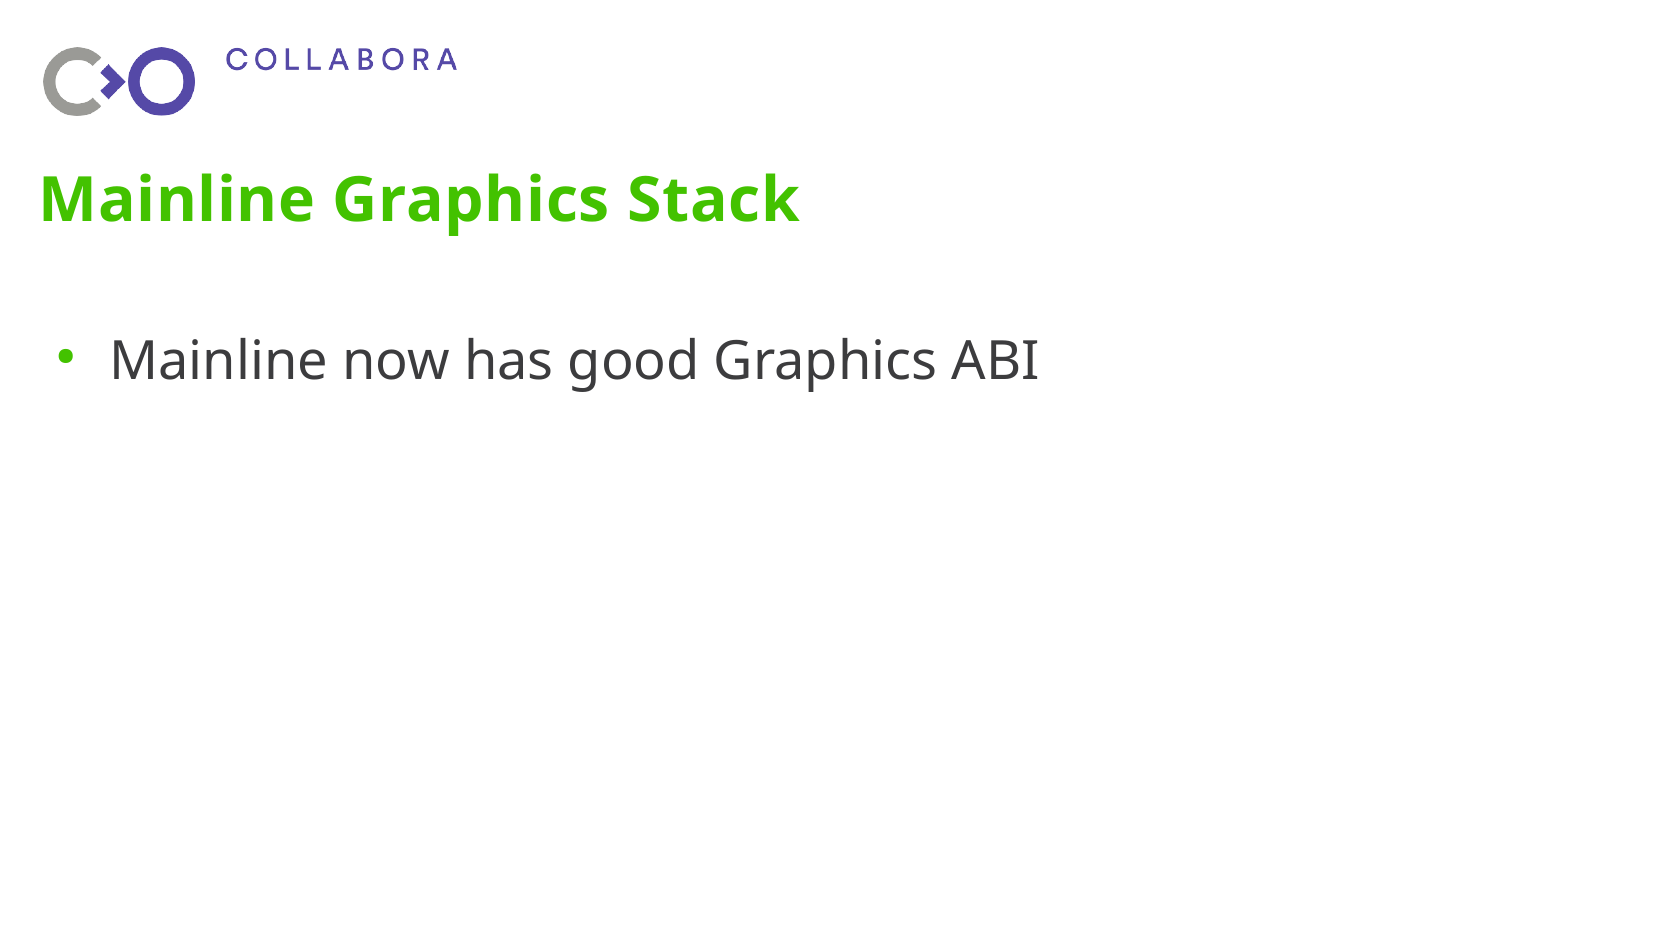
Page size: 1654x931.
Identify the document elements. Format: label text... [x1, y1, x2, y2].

list Mainline now has good Graphics ABI [38, 325, 1614, 581]
title Mainline Graphics Stack [38, 159, 1614, 216]
picture [43, 47, 457, 116]
